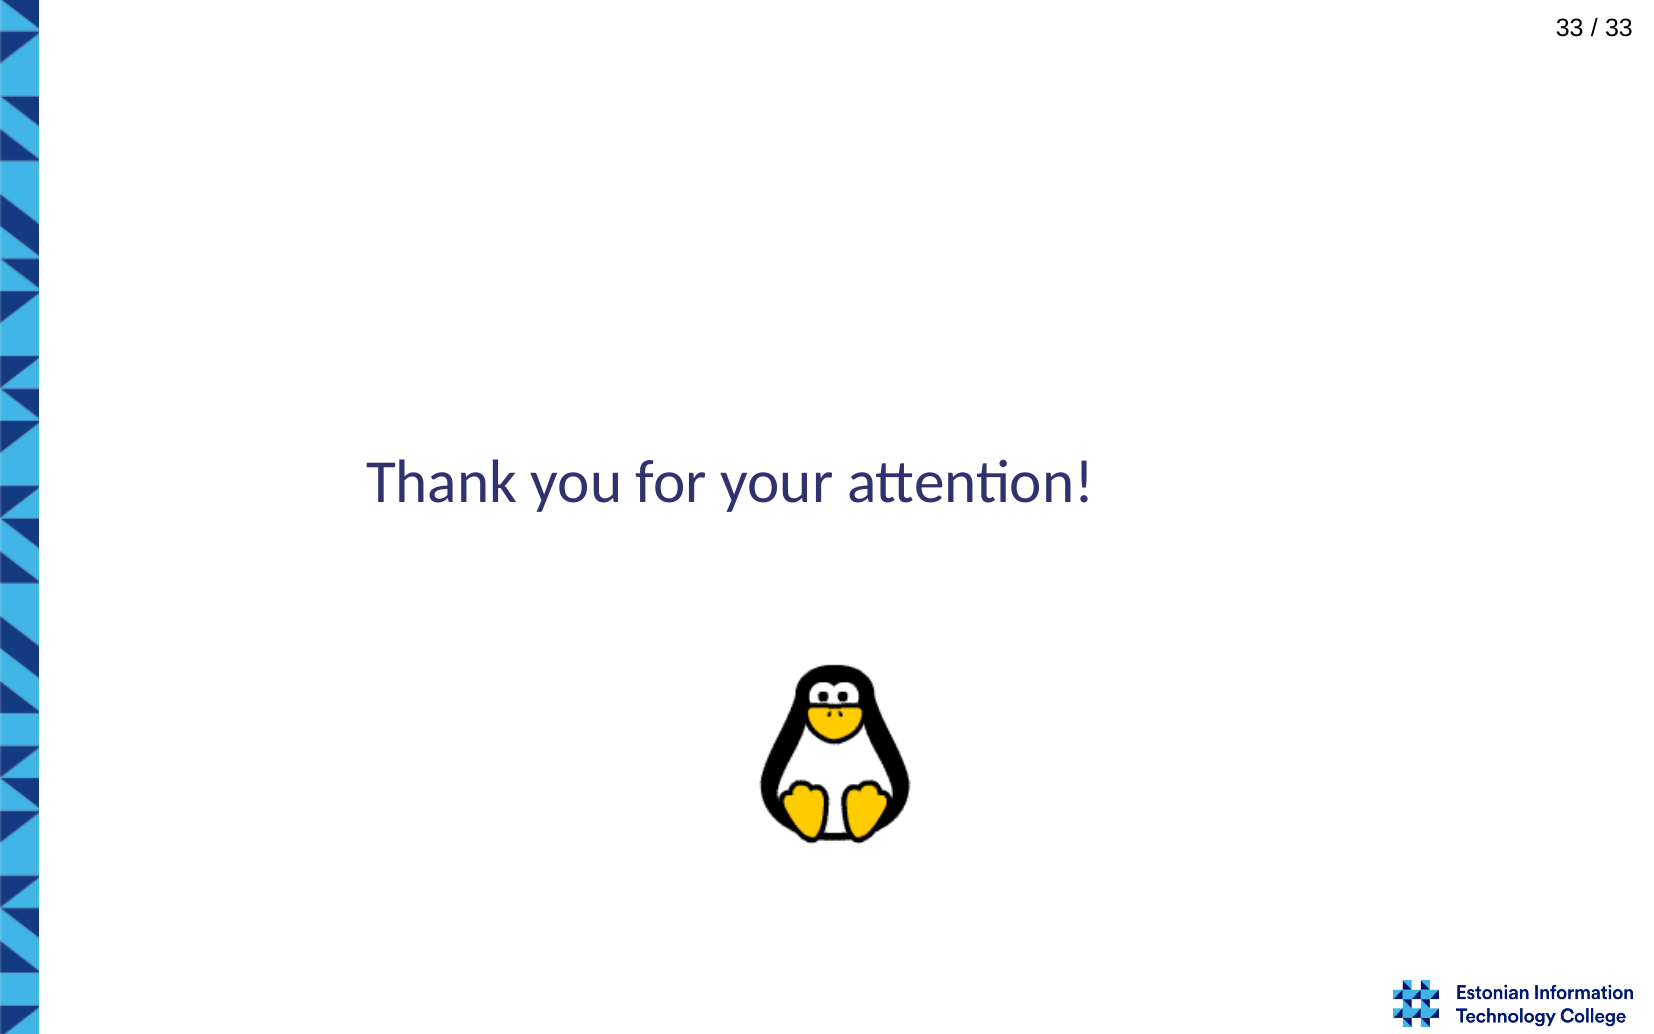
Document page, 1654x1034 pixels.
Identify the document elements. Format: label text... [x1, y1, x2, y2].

title Thank you for your attention! [366, 415, 1276, 559]
picture [1393, 980, 1633, 1027]
picture [708, 612, 959, 863]
